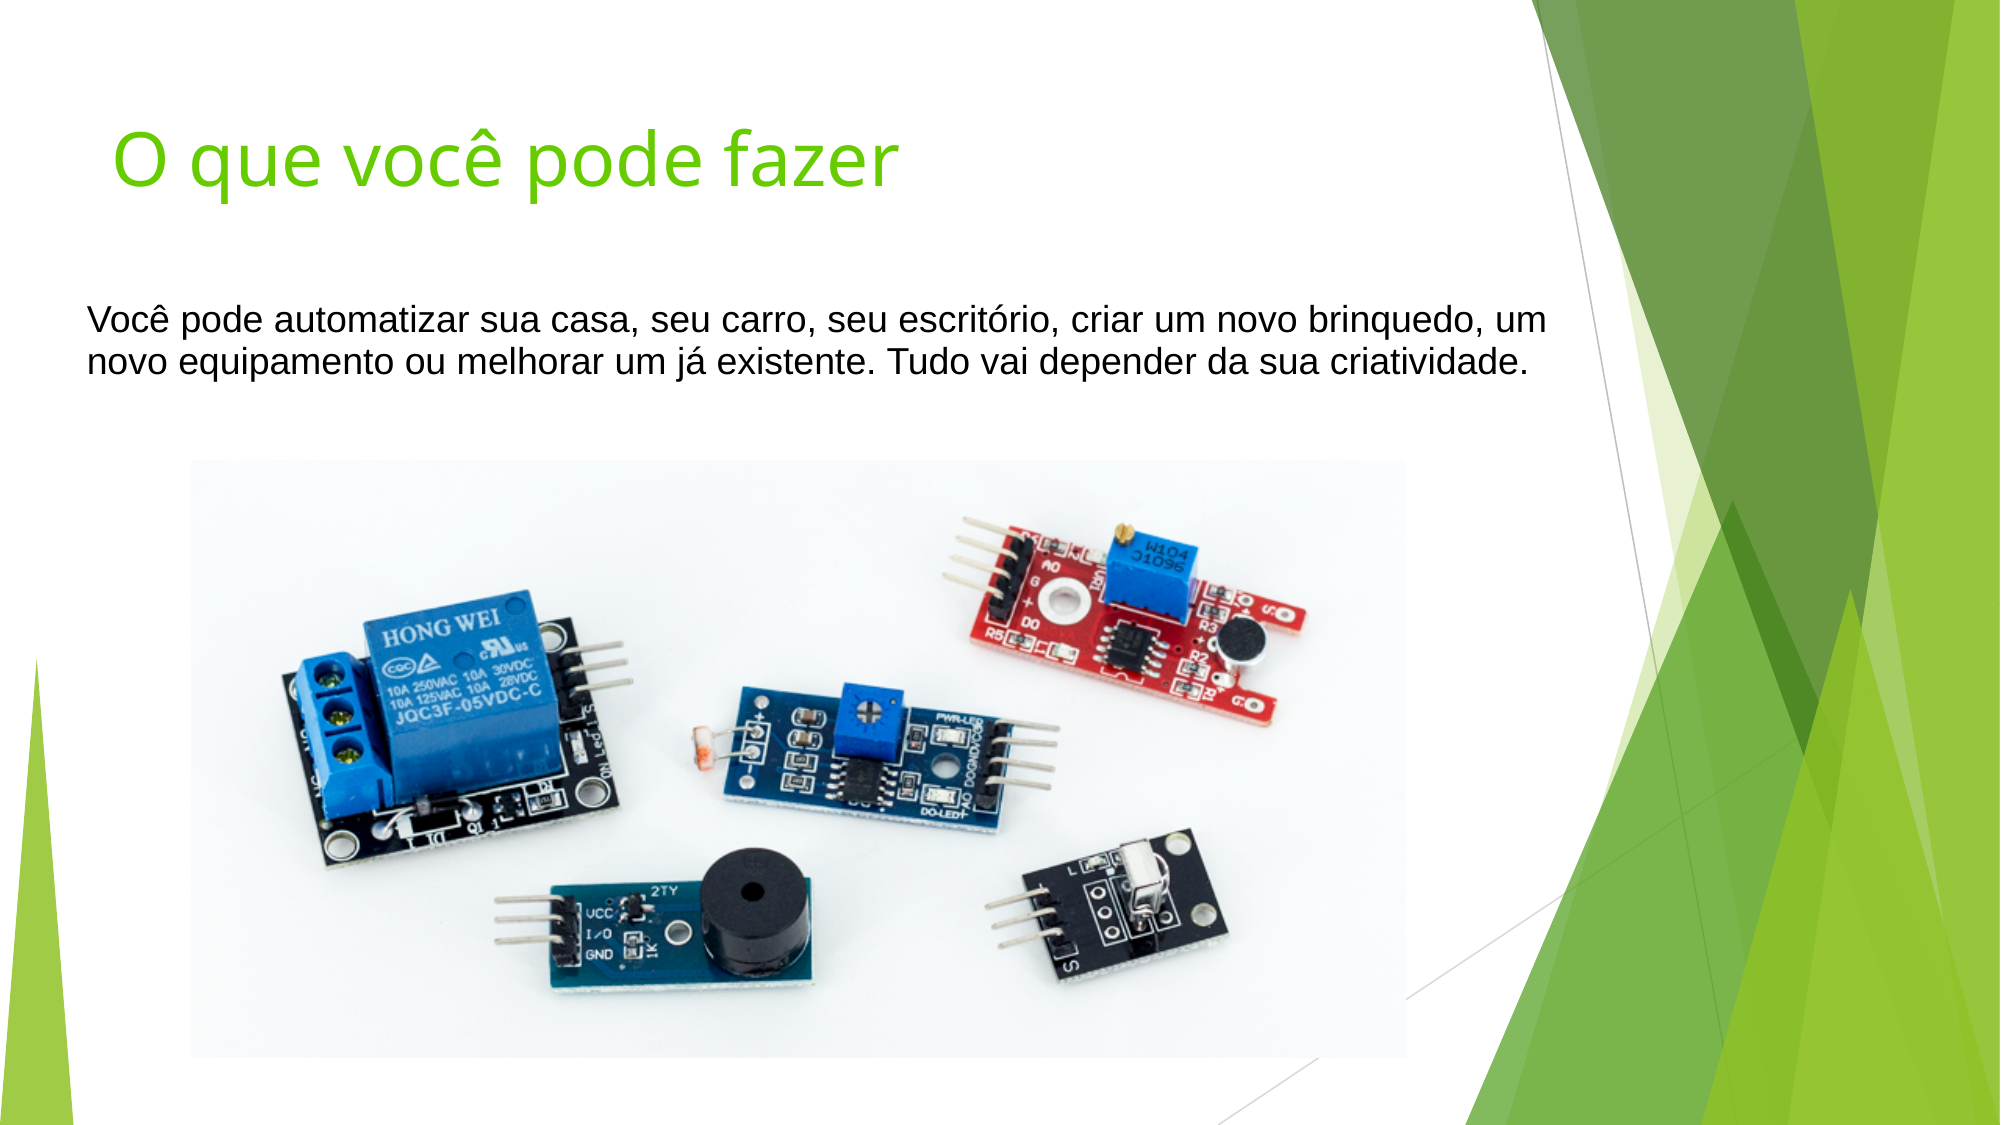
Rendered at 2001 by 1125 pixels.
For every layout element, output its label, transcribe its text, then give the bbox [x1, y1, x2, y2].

picture [191, 460, 1406, 1058]
title O que você pode fazer [111, 99, 1522, 290]
text_box Você pode automatizar sua casa, seu carro, seu escritório, criar um novo brinquedo, um novo equipamento ou melhorar um já existente. Tudo vai depender da sua criatividade. [72, 290, 1642, 390]
